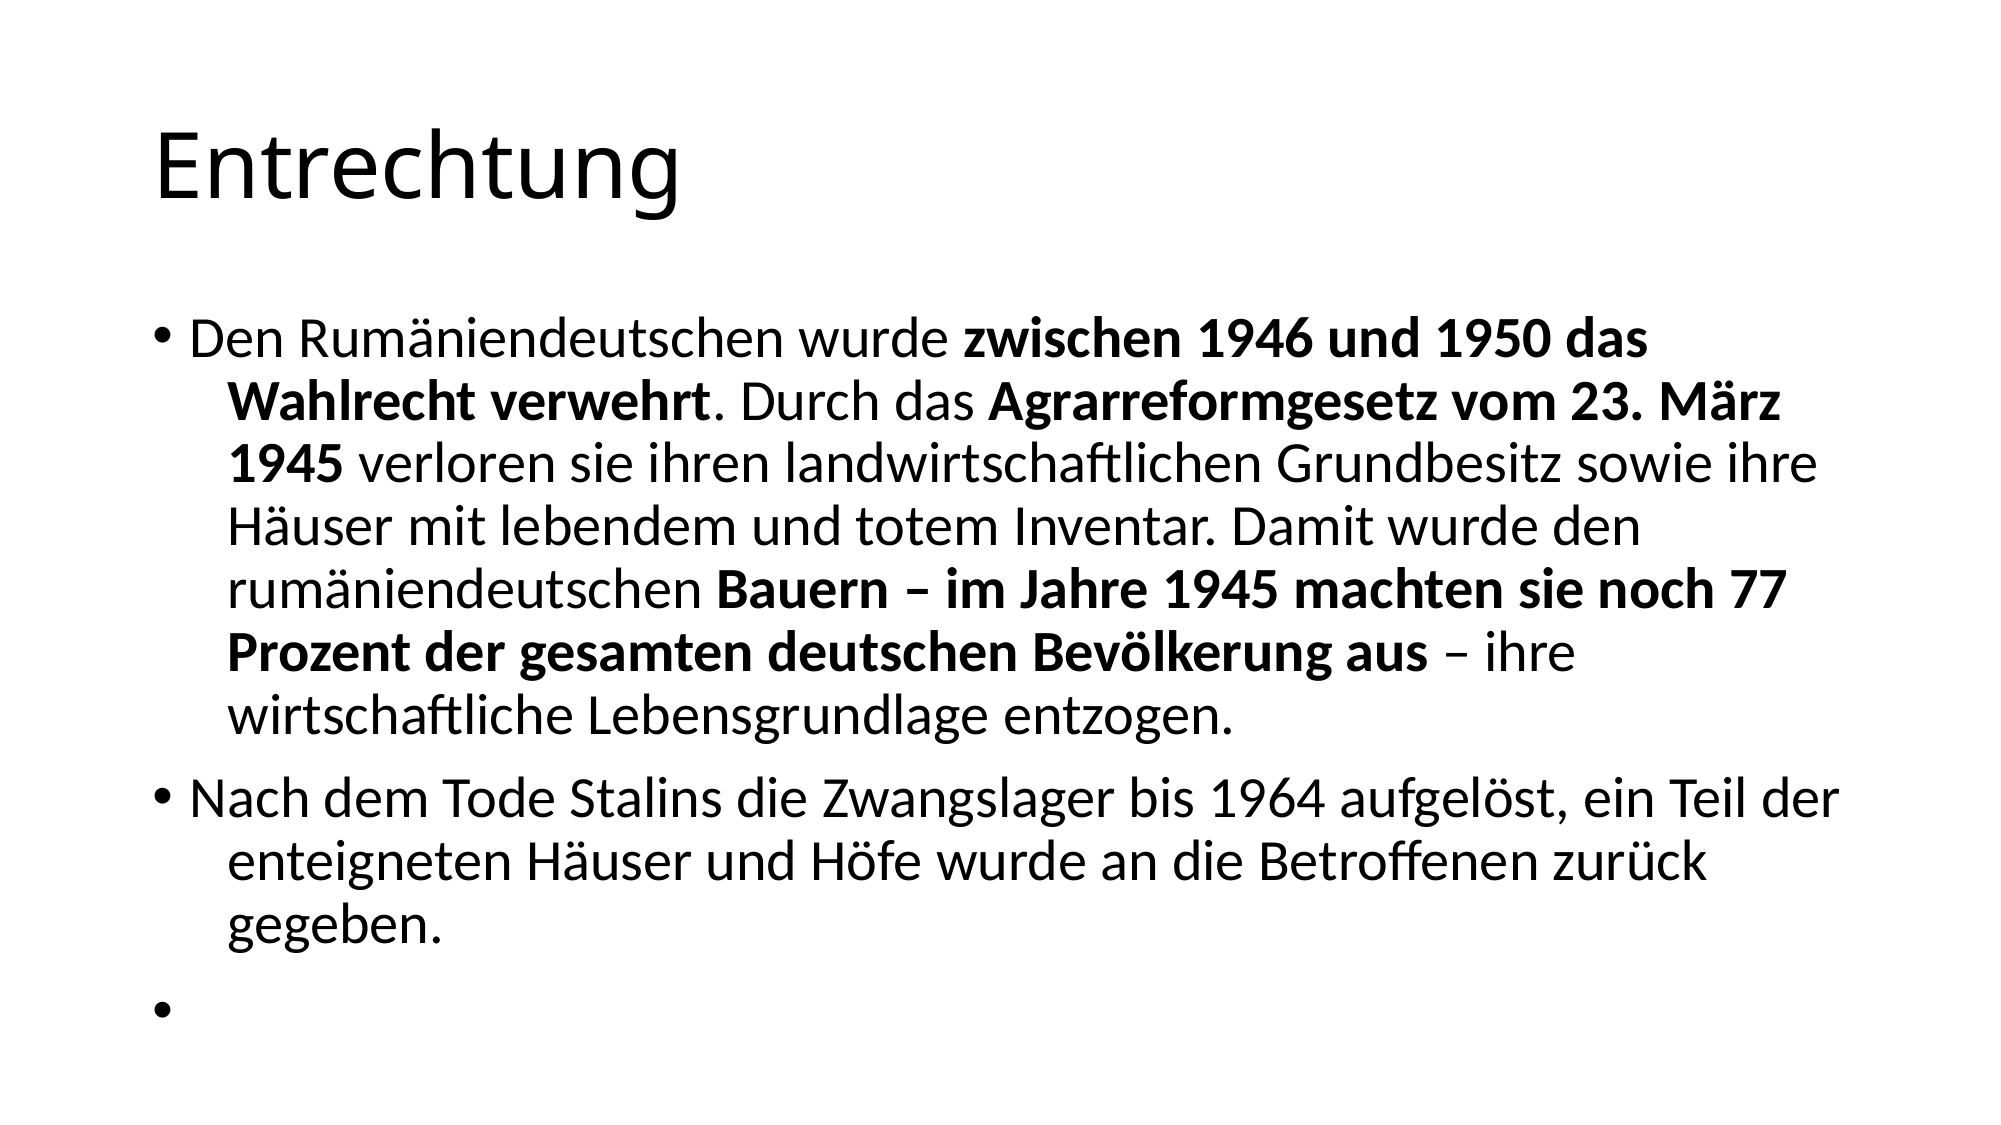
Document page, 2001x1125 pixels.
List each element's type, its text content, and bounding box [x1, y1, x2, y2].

list Den Rumäniendeutschen wurde zwischen 1946 und 1950 das Wahlrecht verwehrt. Durch das Agrarreformgesetz vom 23. März 1945 verloren sie ihren landwirtschaftlichen Grundbesitz sowie ihre Häuser mit lebendem und totem Inventar. Damit wurde den rumäniendeutschen Bauern – im Jahre 1945 machten sie noch 77 Prozent der gesamten deutschen Bevölkerung aus – ihre wirtschaftliche Lebensgrundlage entzogen. Nach dem Tode Stalins die Zwangslager bis 1964 aufgelöst, ein Teil der enteigneten Häuser und Höfe wurde an die Betroffenen zurück gegeben. [137, 299, 1863, 1014]
title Entrechtung [137, 59, 1863, 278]
